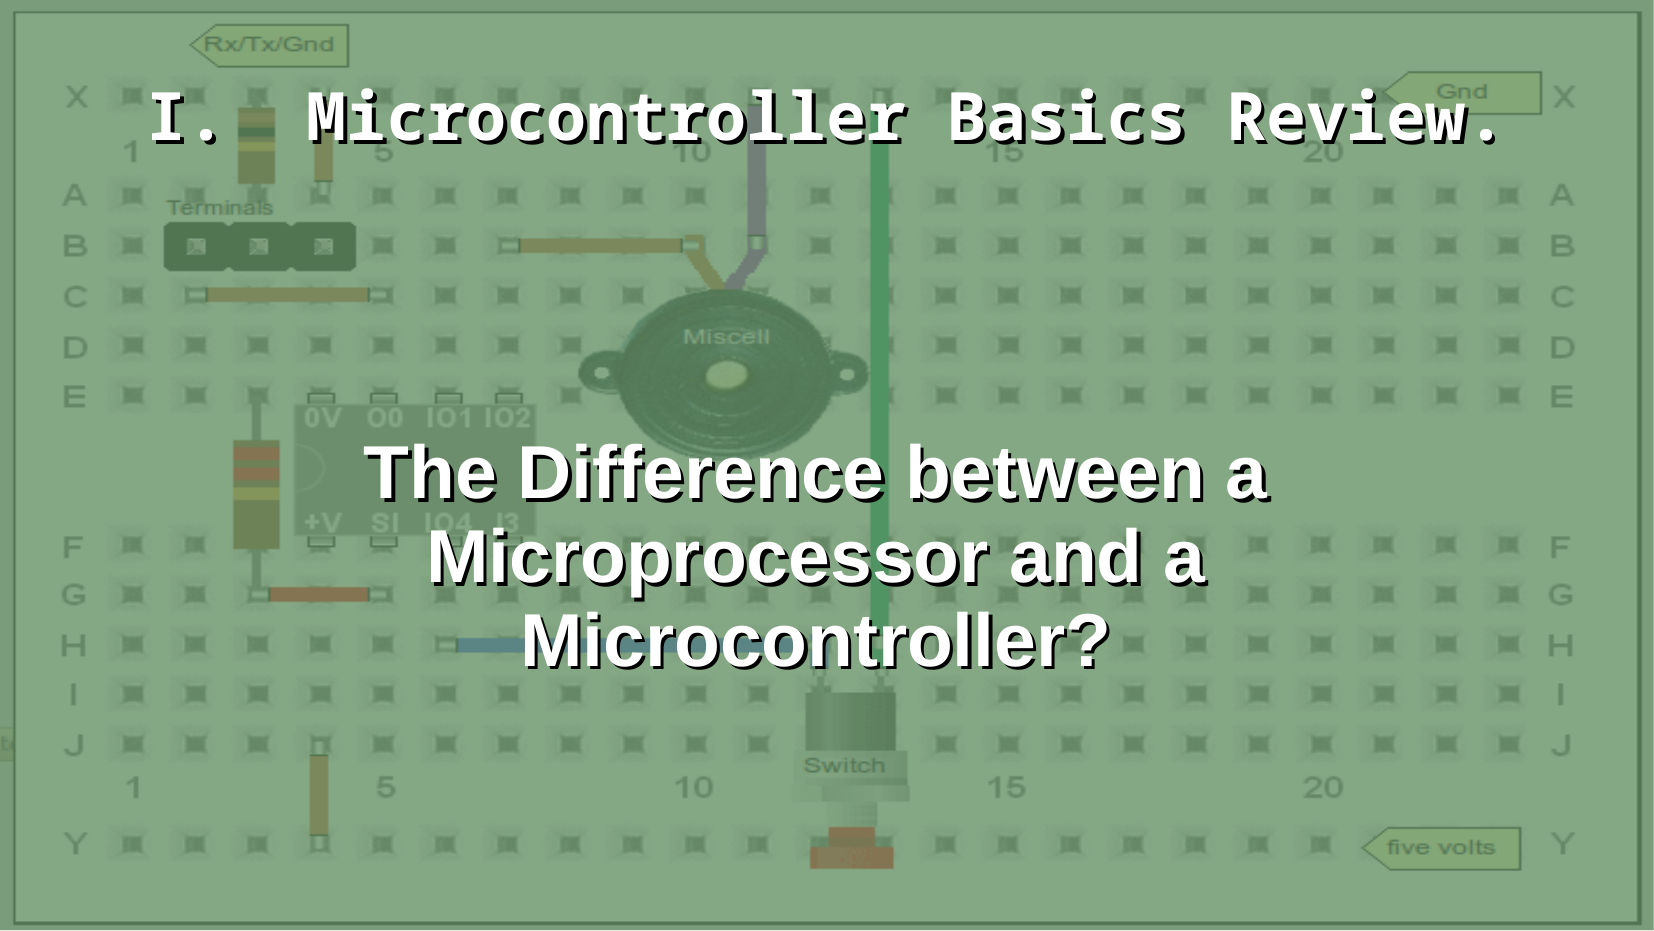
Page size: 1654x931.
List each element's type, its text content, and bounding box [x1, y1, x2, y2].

text_box The Difference between a Microprocessor and a Microcontroller? [71, 287, 1561, 827]
picture [0, 0, 1654, 931]
title I. Microcontroller Basics Review. [82, 28, 1571, 202]
